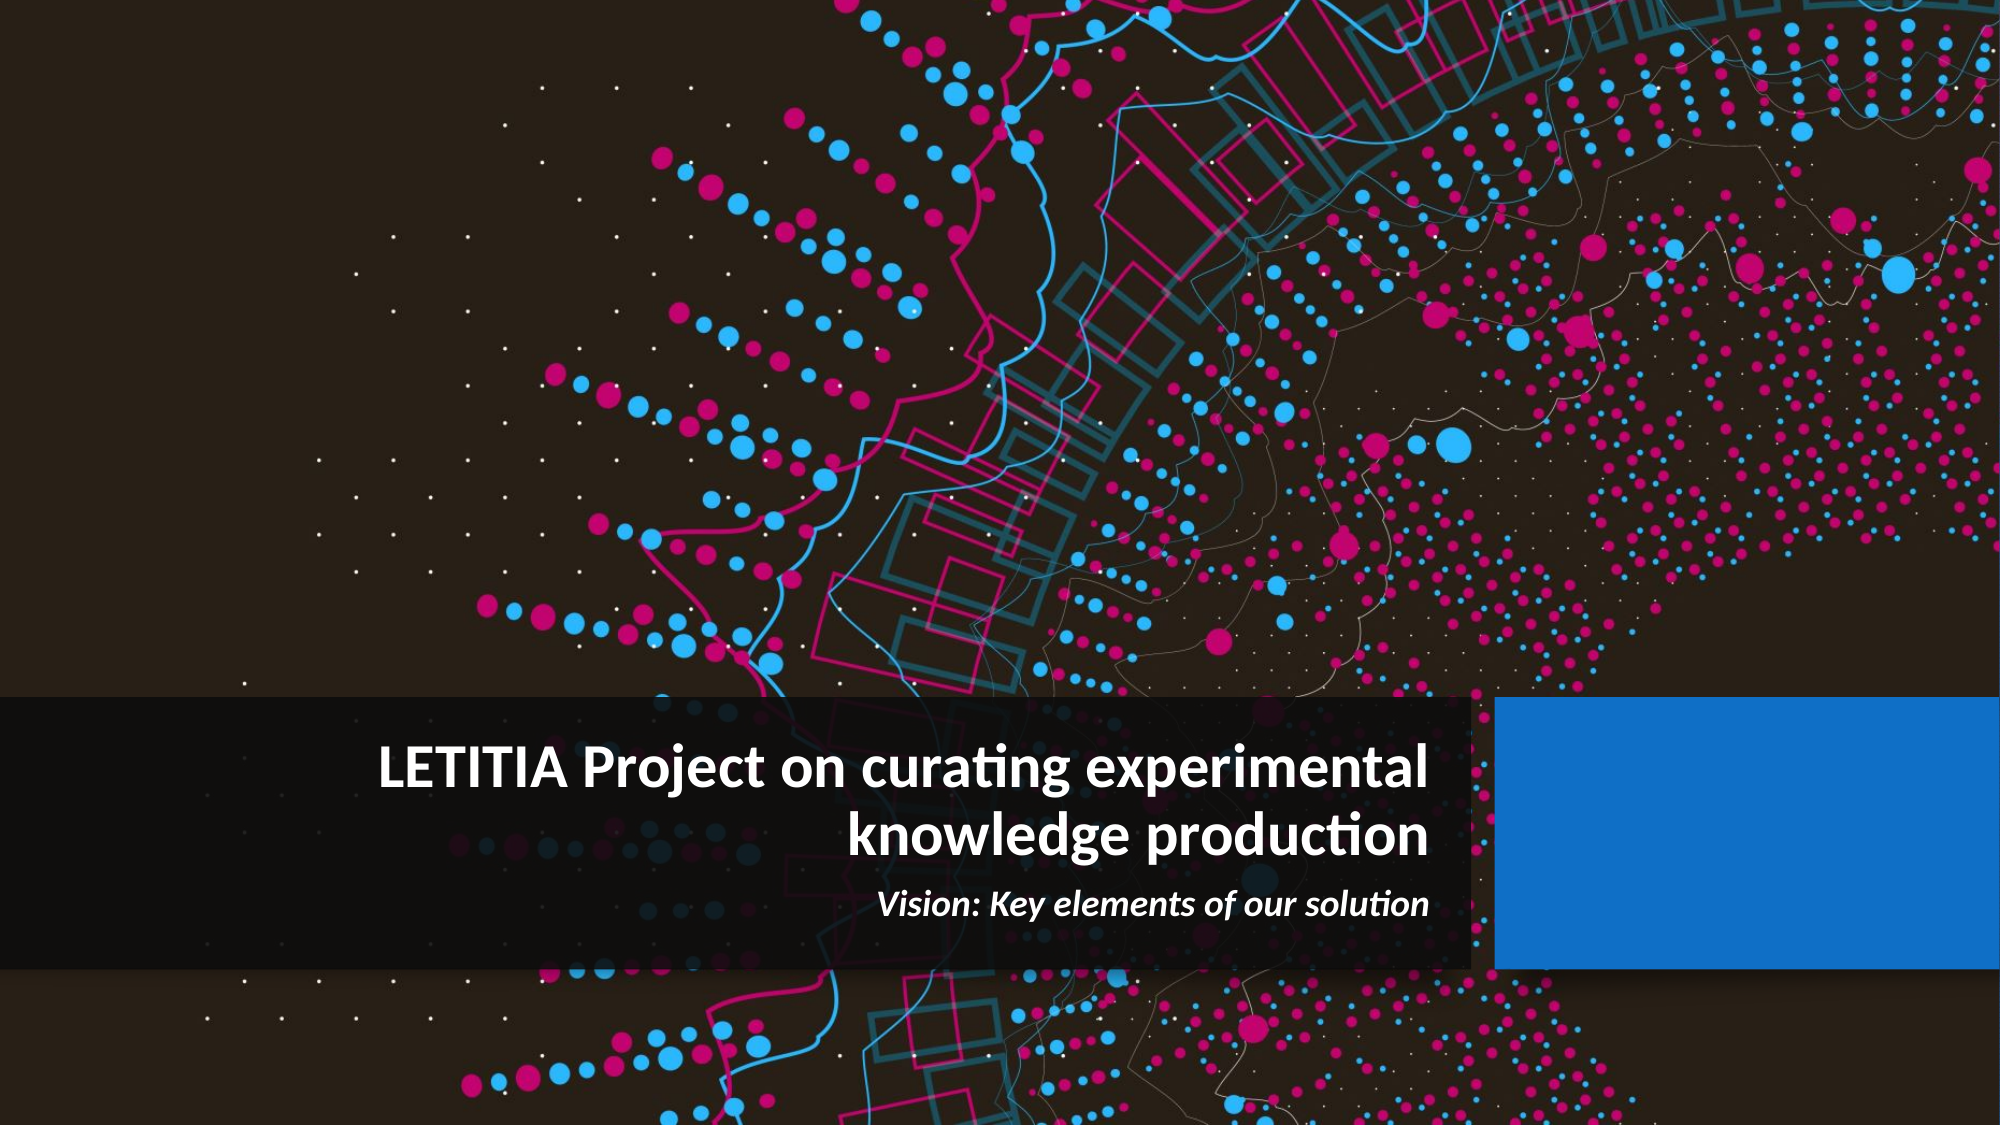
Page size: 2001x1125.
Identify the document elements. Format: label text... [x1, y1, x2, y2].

text_box [1494, 697, 2000, 1014]
text_box [0, 697, 1472, 1014]
subtitle Vision: Key elements of our solution [111, 876, 1446, 943]
picture [0, 0, 2000, 1125]
title LETITIA Project on curating experimental knowledge production [111, 722, 1446, 876]
